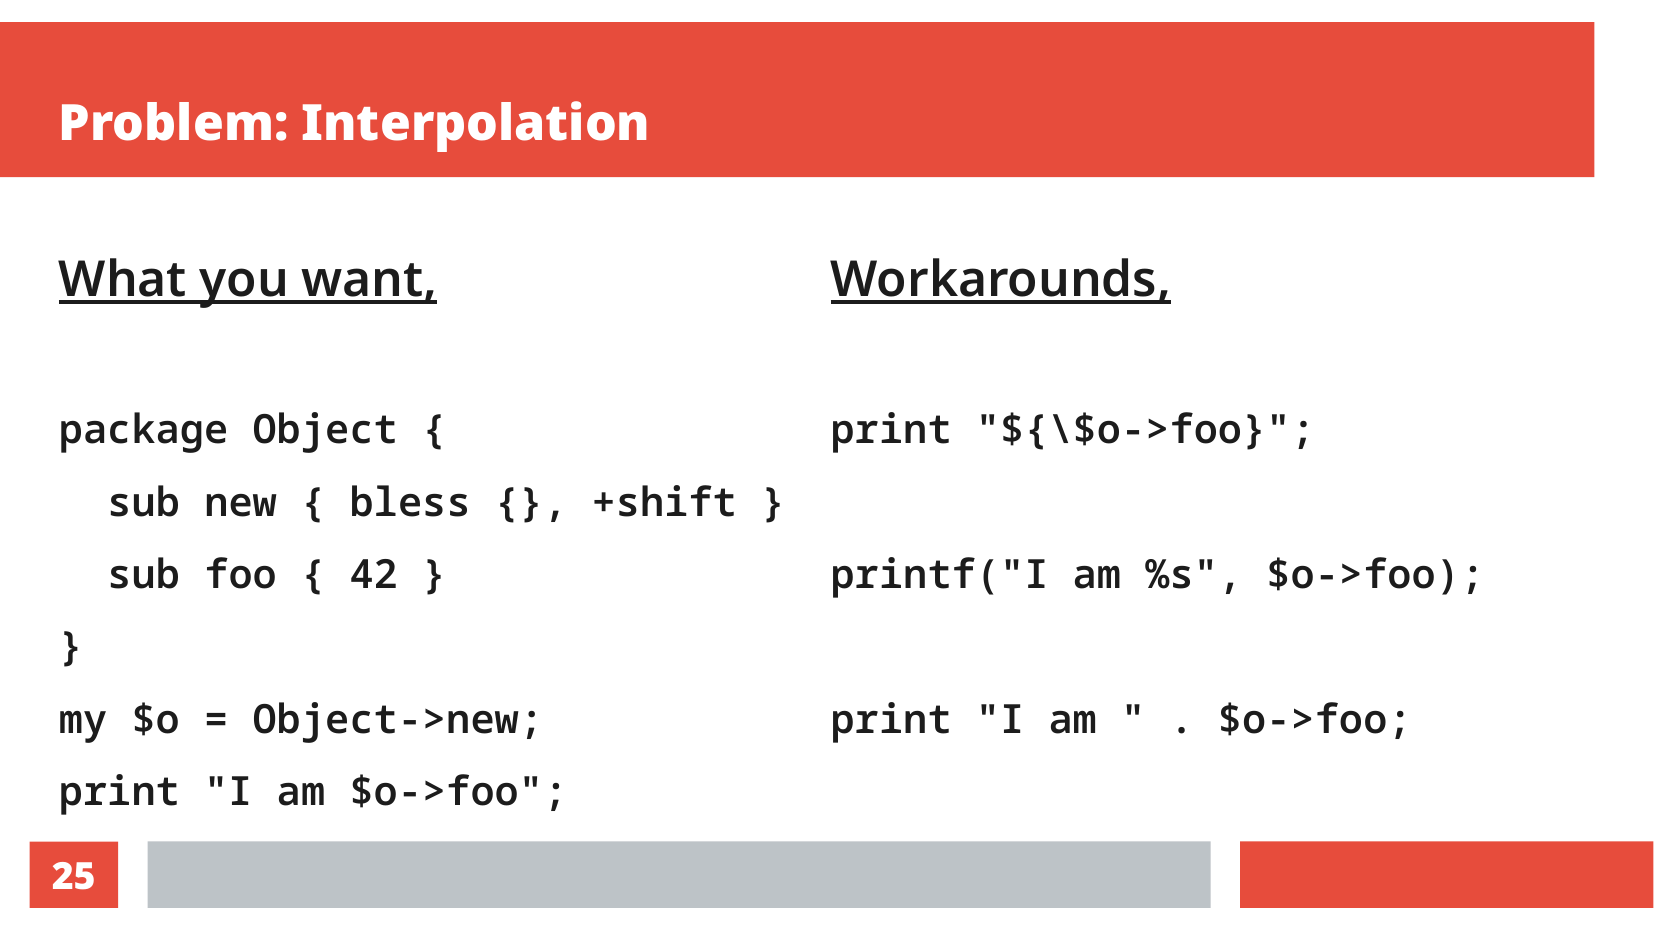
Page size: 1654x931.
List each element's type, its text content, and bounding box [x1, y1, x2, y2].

list What you want, package Object { sub new { bless {}, +shift } sub foo { 42 } } my $o = Object->new; print "I am $o->foo"; [59, 243, 830, 820]
title Problem: Interpolation [59, 44, 1595, 156]
list Workarounds, print "${\$o->foo}"; printf("I am %s", $o->foo); print "I am " . $o->foo; [830, 243, 1566, 820]
